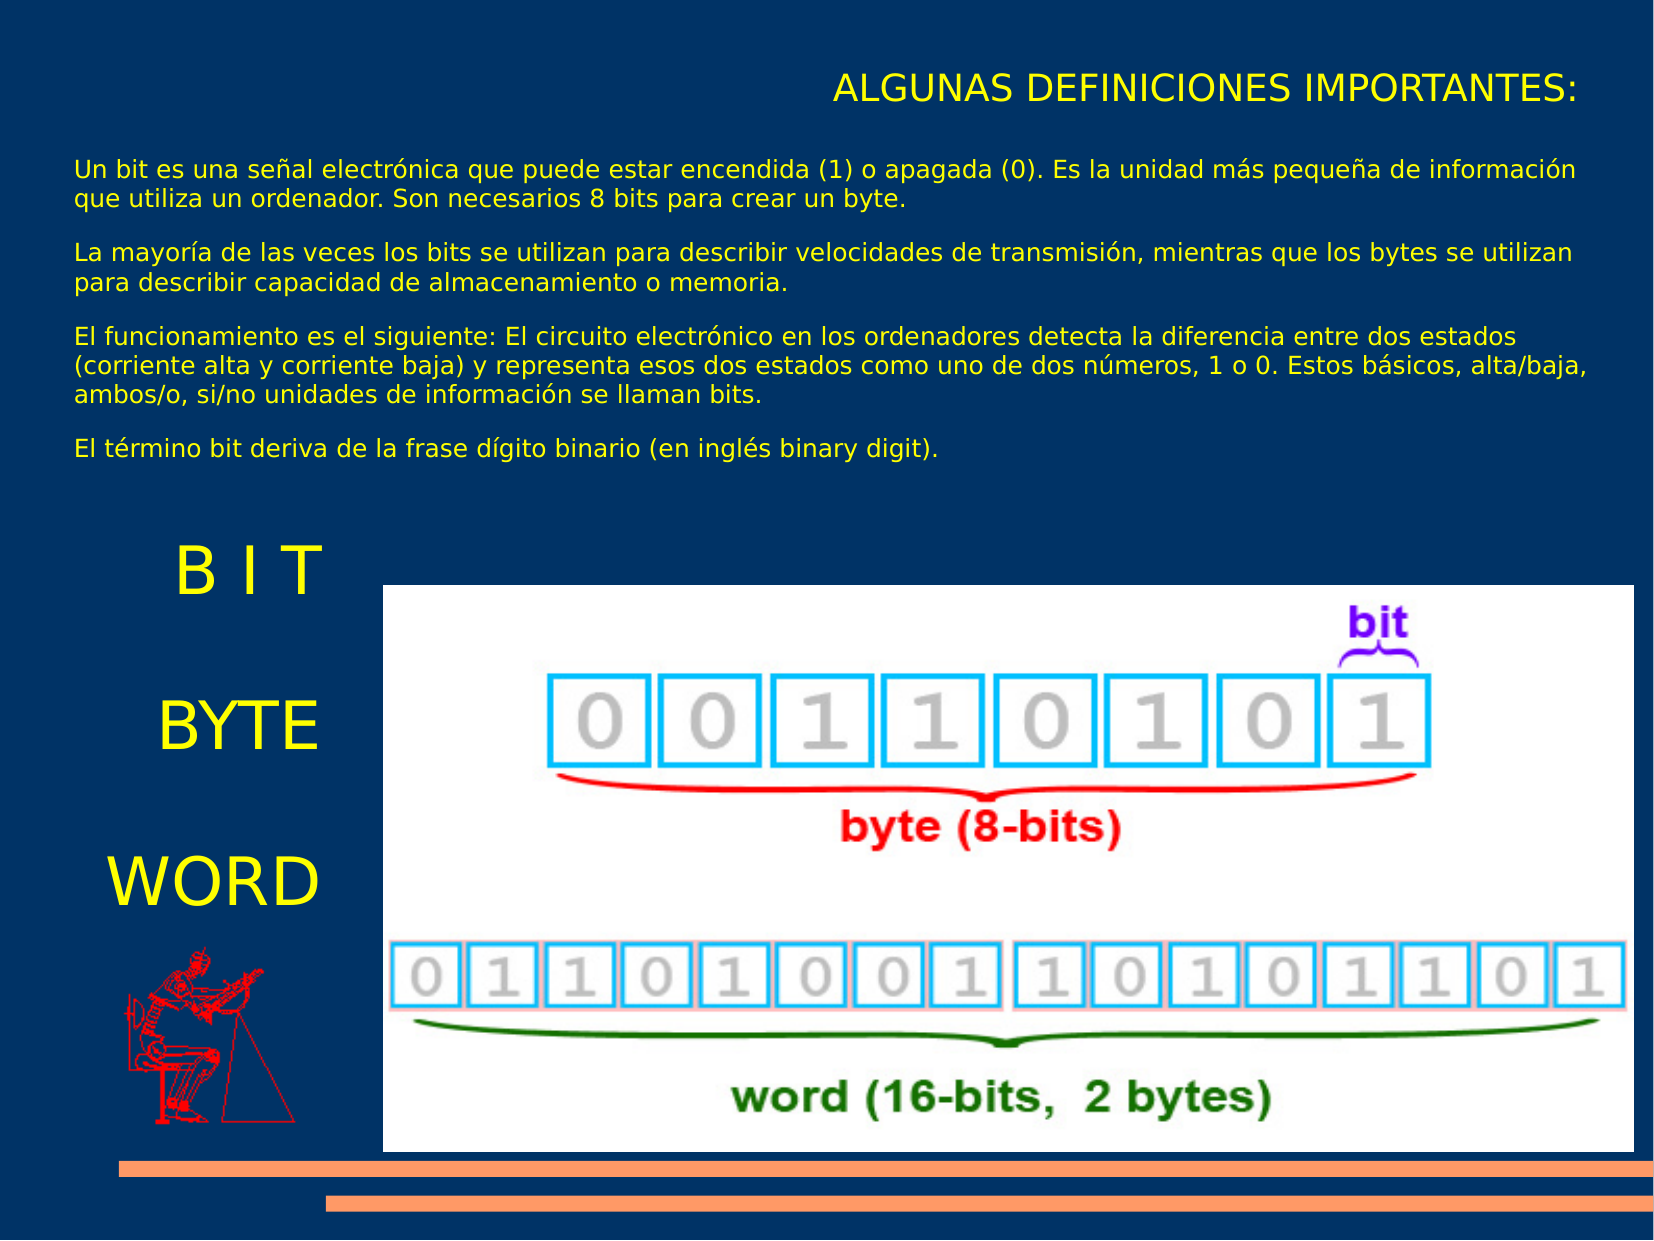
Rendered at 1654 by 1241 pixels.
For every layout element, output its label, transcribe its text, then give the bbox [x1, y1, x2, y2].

text_box B I T BYTE WORD [90, 524, 337, 929]
text_box Un bit es una señal electrónica que puede estar encendida (1) o apagada (0). Es la unidad más pequeña de información que utiliza un ordenador. Son necesarios 8 bits para crear un byte. La mayoría de las veces los bits se utilizan para describir velocidades de transmisión, mientras que los bytes se utilizan para describir capacidad de almacenamiento o memoria. El funcionamiento es el siguiente: El circuito electrónico en los ordenadores detecta la diferencia entre dos estados (corriente alta y corriente baja) y representa esos dos estados como uno de dos números, 1 o 0. Estos básicos, alta/baja, ambos/o, si/no unidades de información se llaman bits. El término bit deriva de la frase dígito binario (en inglés binary digit). [59, 147, 1623, 521]
picture [383, 585, 1634, 1152]
text_box ALGUNAS DEFINICIONES IMPORTANTES: [818, 59, 1595, 119]
picture [118, 944, 305, 1137]
